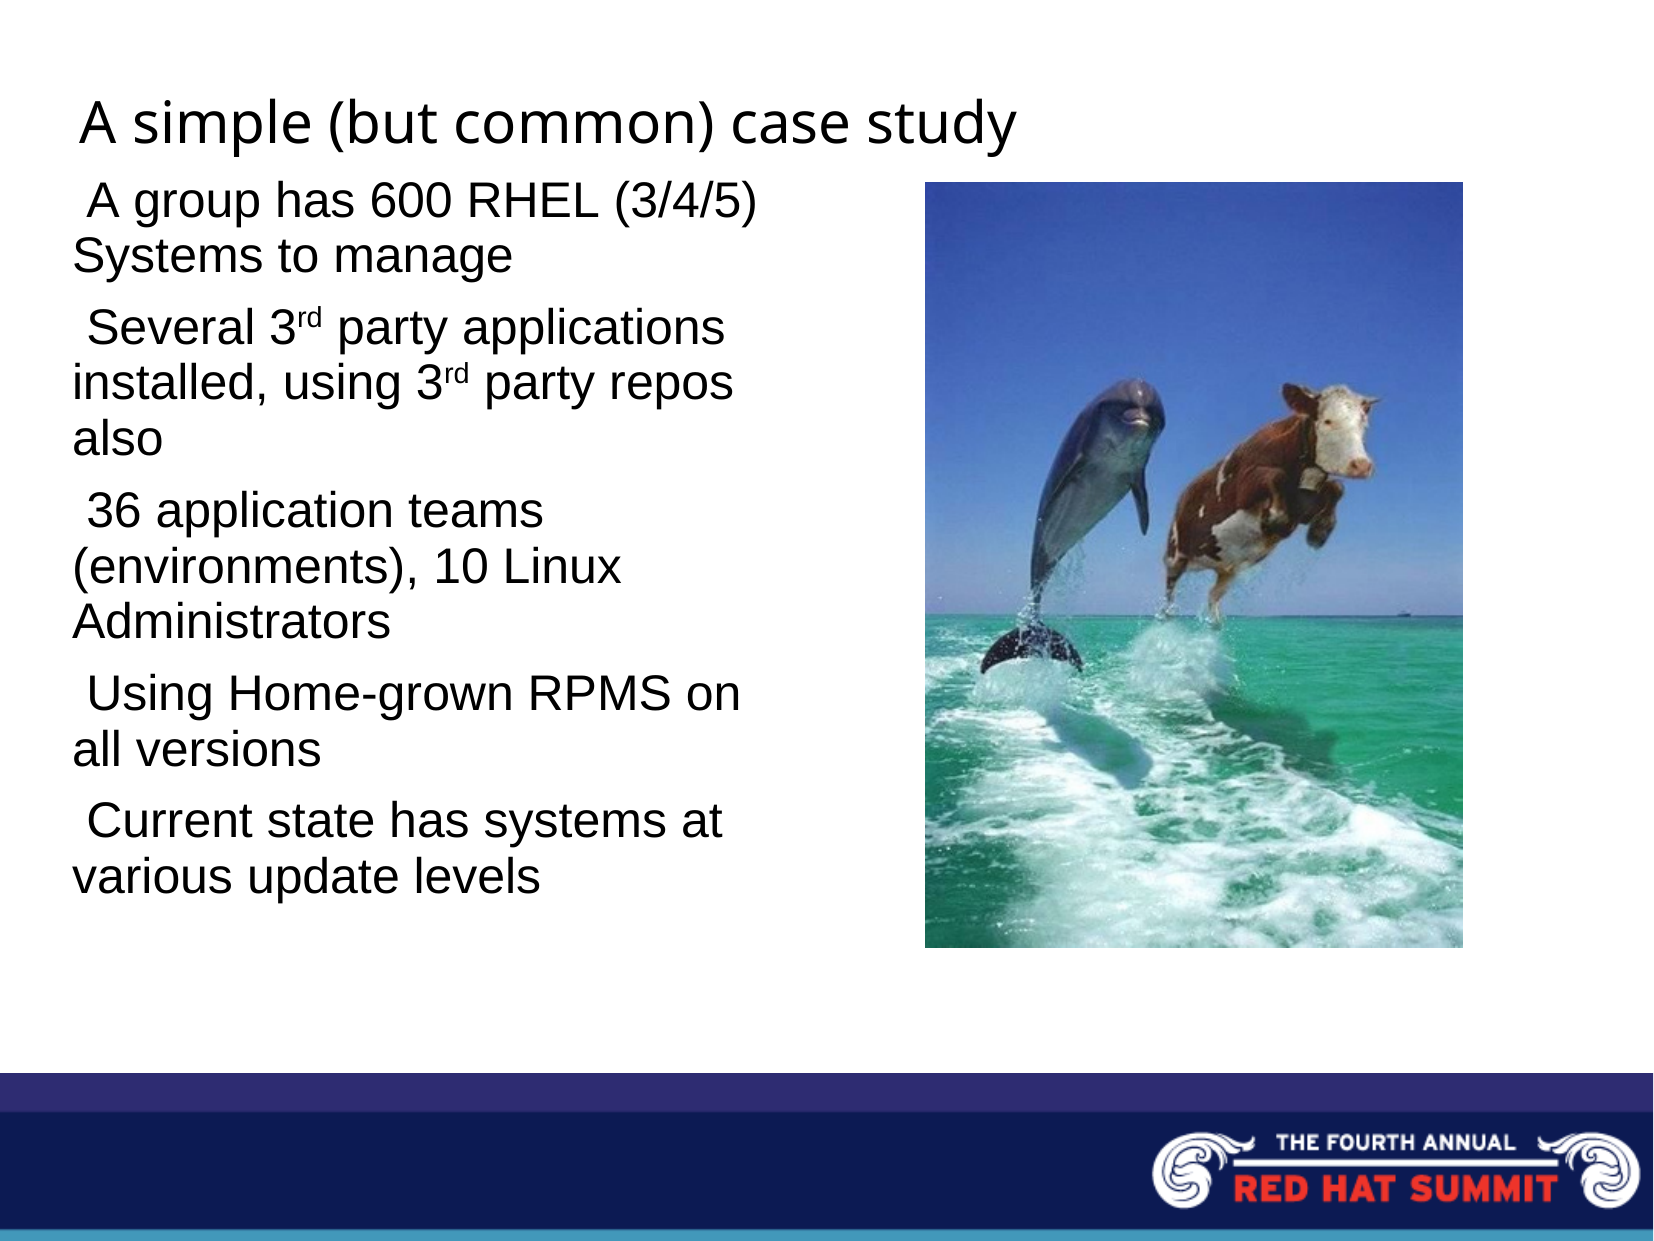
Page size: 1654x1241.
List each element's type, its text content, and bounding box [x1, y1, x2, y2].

title A simple (but common) case study [79, 62, 1511, 181]
picture [925, 182, 1463, 948]
list A group has 600 RHEL (3/4/5) Systems to manage Several 3rd party applications installed, using 3rd party repos also 36 application teams (environments), 10 Linux Administrators Using Home-grown RPMS on all versions Current state has systems at various update levels [72, 171, 796, 1081]
picture [0, 1073, 1654, 1241]
